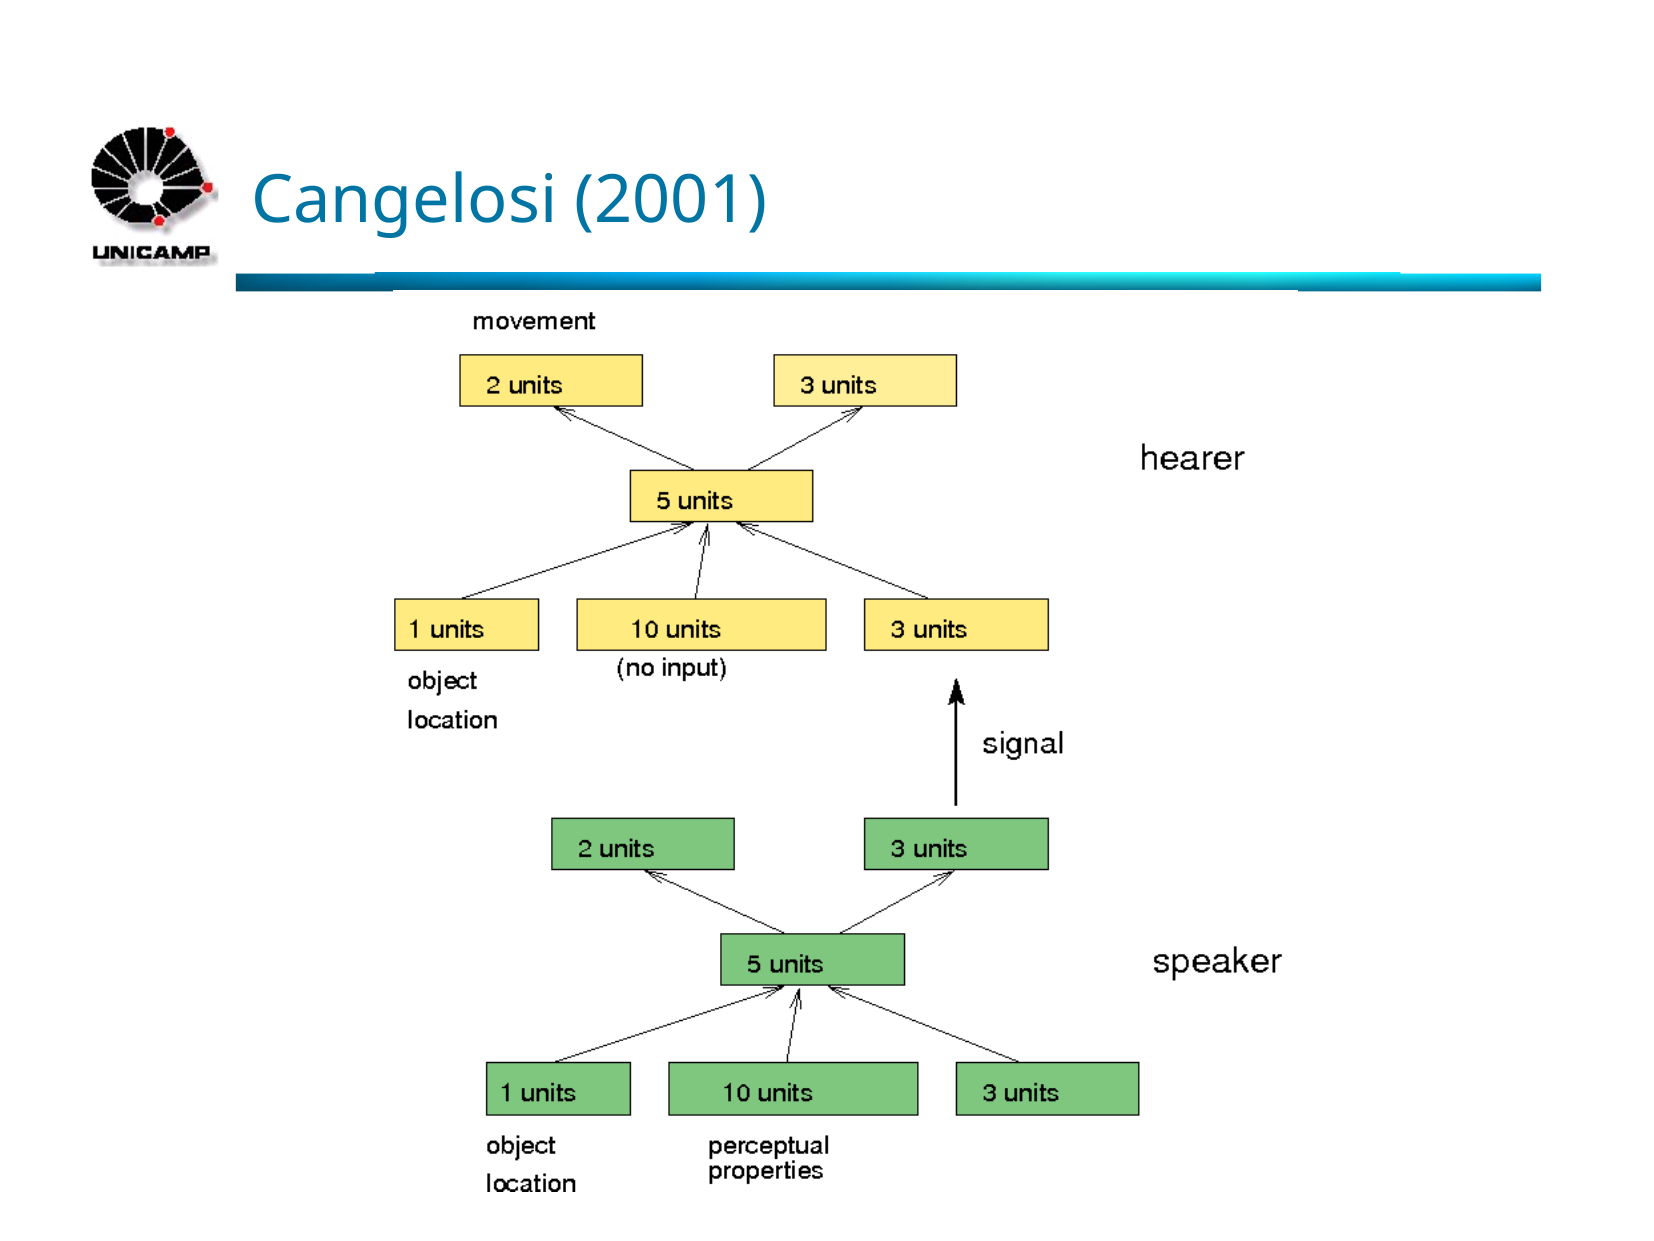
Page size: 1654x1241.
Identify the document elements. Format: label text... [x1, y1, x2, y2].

picture [125, 272, 1654, 1192]
title Cangelosi (2001) [236, 41, 1580, 248]
